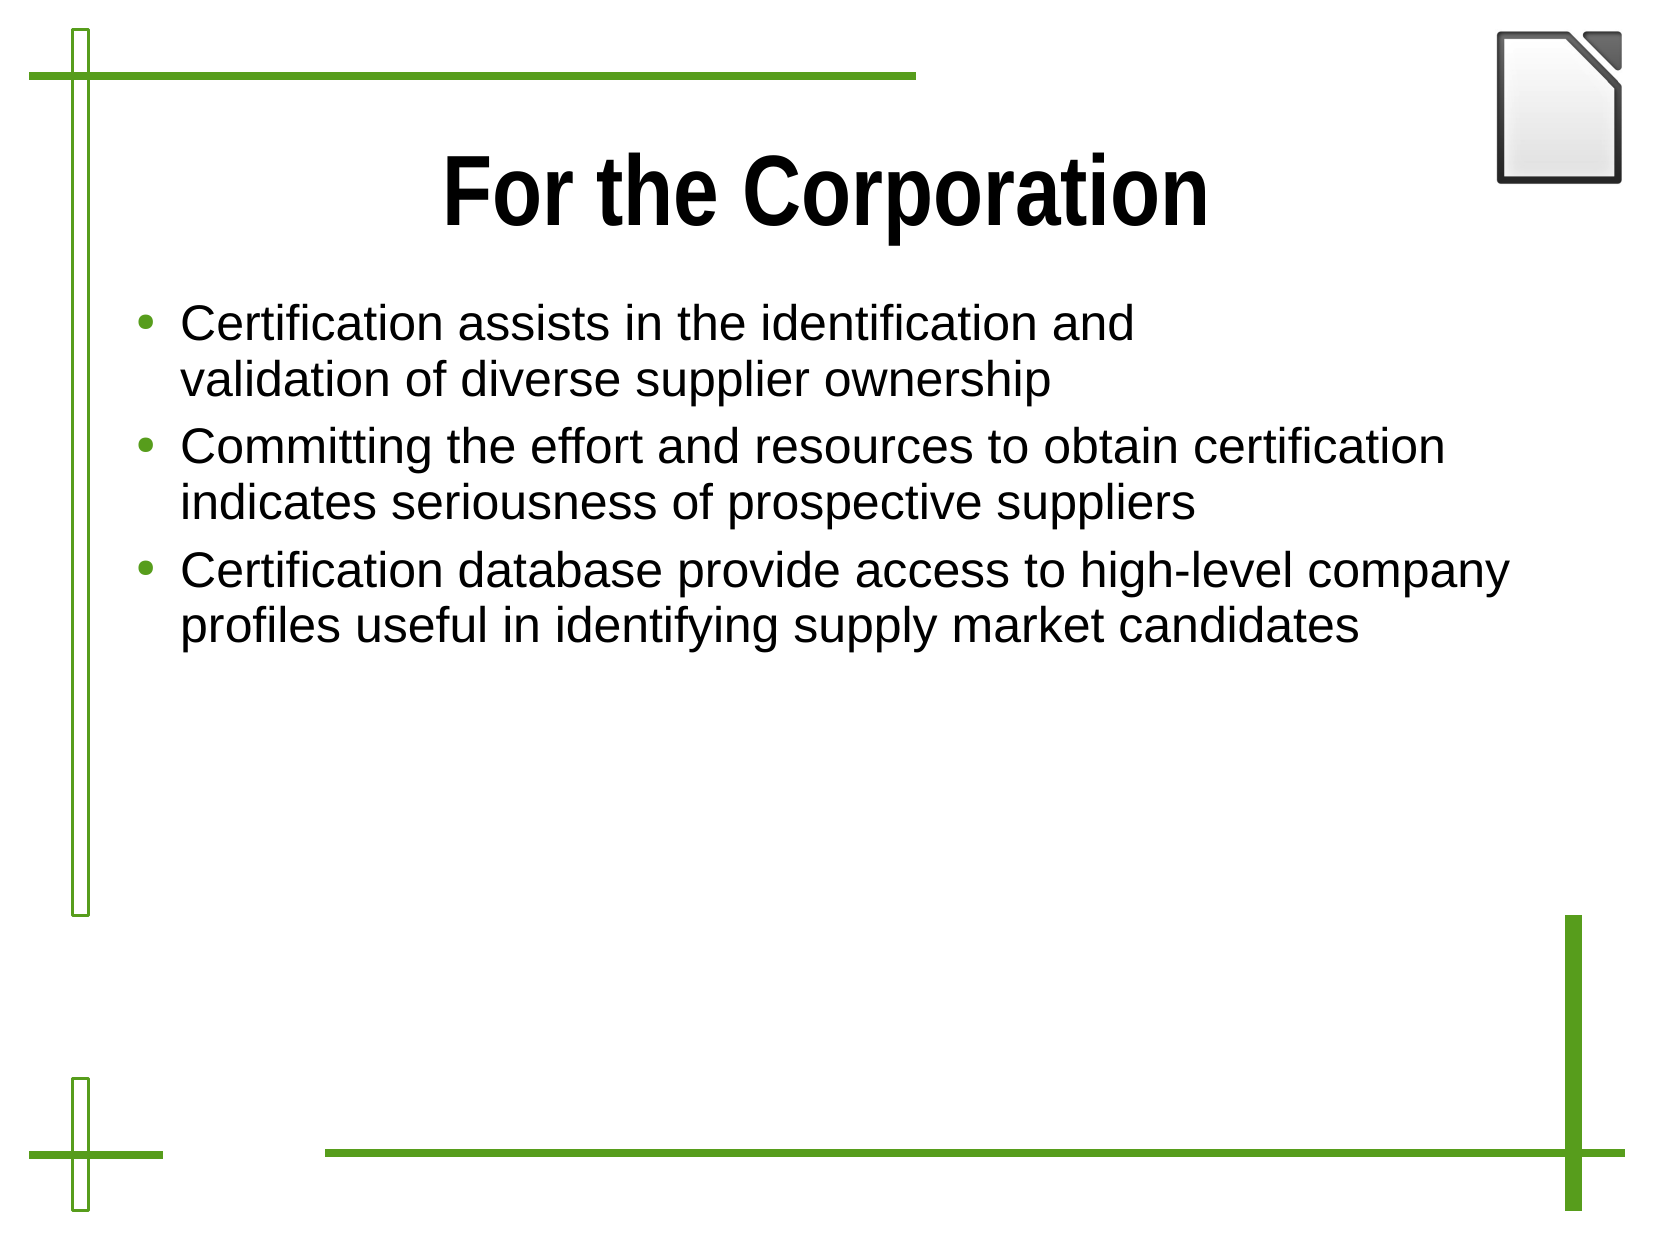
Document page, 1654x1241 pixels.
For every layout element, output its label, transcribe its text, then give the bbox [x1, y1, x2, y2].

picture [1494, 29, 1624, 186]
list Certification assists in the identification and validation of diverse supplier ownership Committing the effort and resources to obtain certification indicates seriousness of prospective suppliers Certification database provide access to high-level company profiles useful in identifying supply market candidates [118, 295, 1536, 1123]
title For the Corporation [118, 118, 1536, 260]
